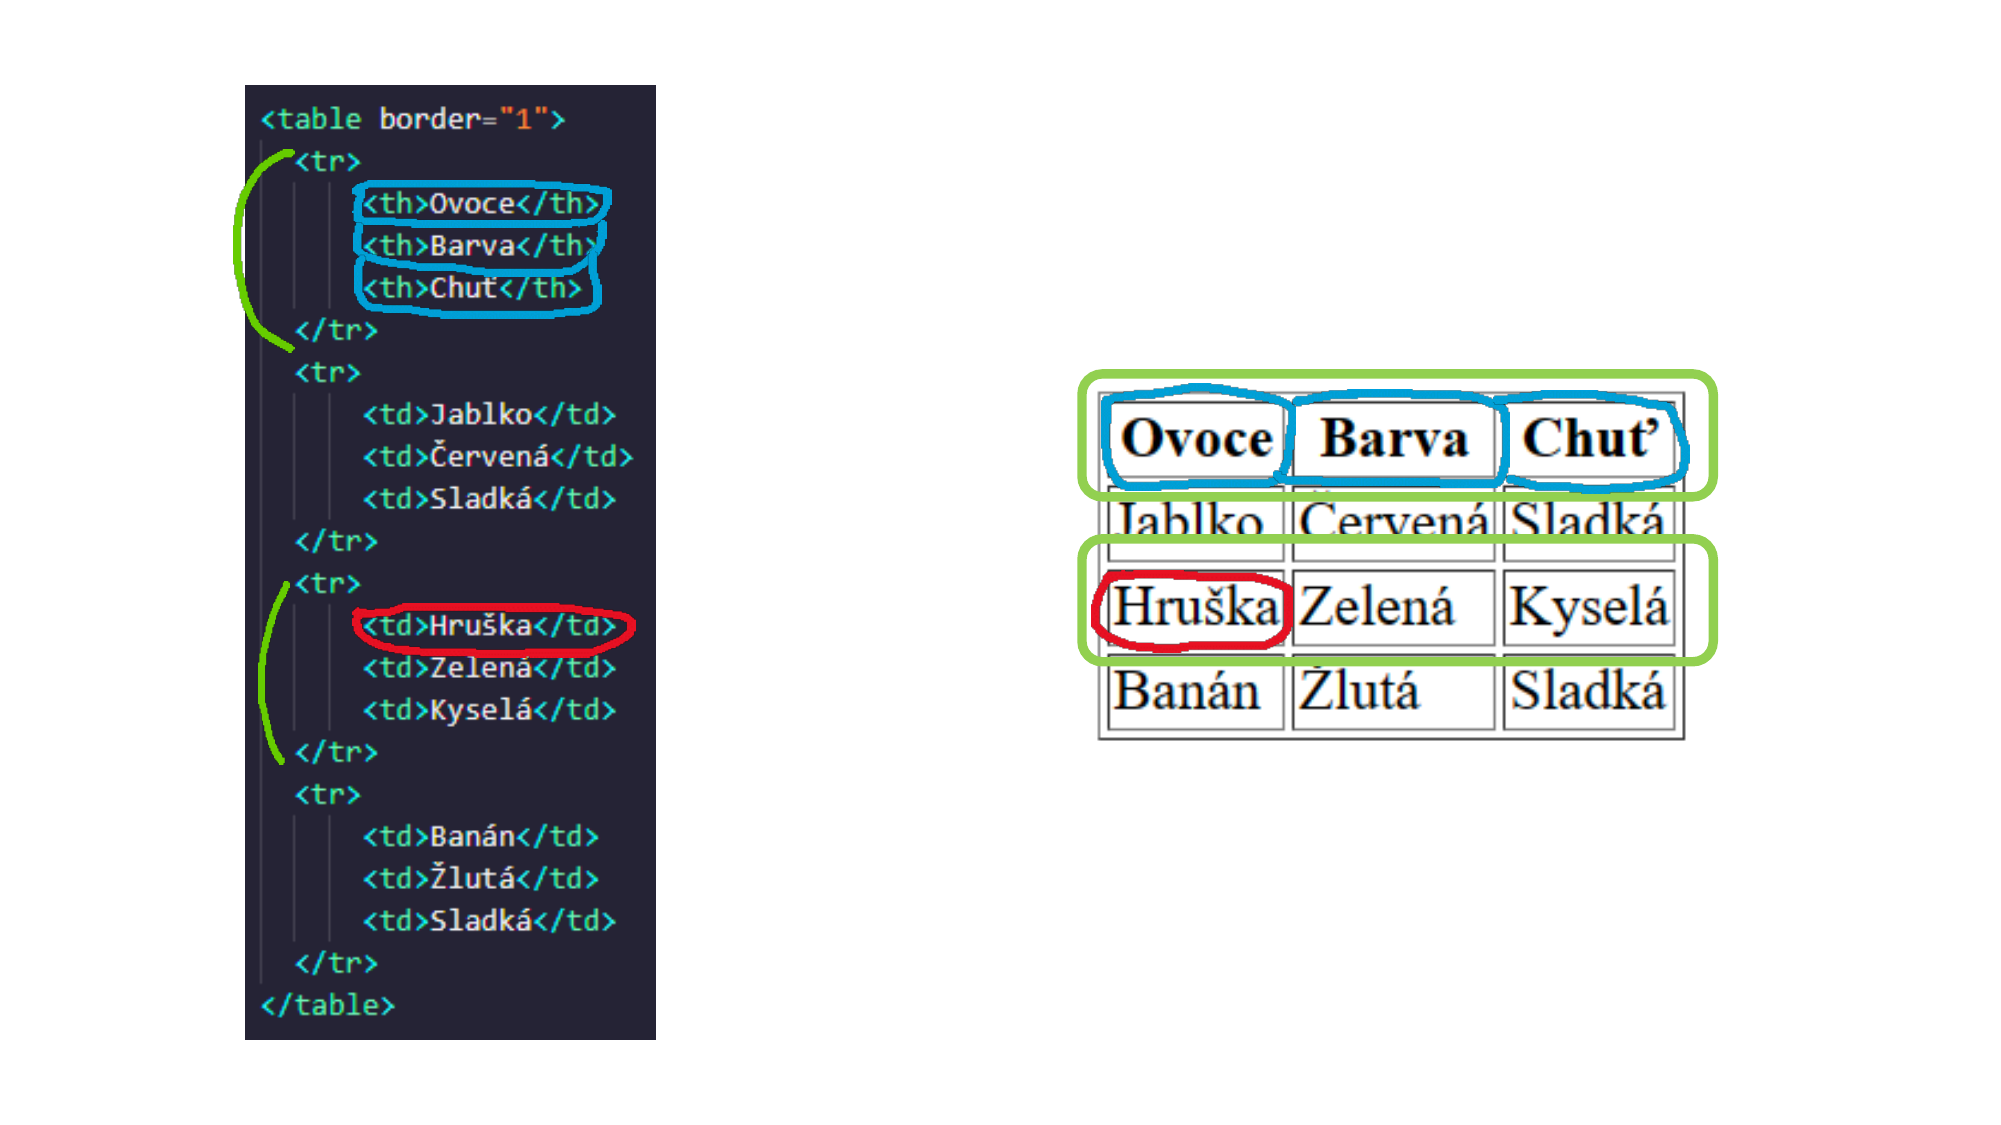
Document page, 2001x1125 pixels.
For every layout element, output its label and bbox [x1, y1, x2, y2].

picture [1077, 483, 1705, 553]
picture [233, 85, 656, 1040]
picture [1110, 392, 1288, 482]
picture [1506, 399, 1680, 485]
picture [1087, 379, 1705, 494]
picture [1087, 544, 1705, 657]
picture [1162, 481, 1581, 494]
picture [1077, 648, 1705, 753]
picture [1287, 398, 1502, 479]
picture [1077, 373, 1087, 388]
